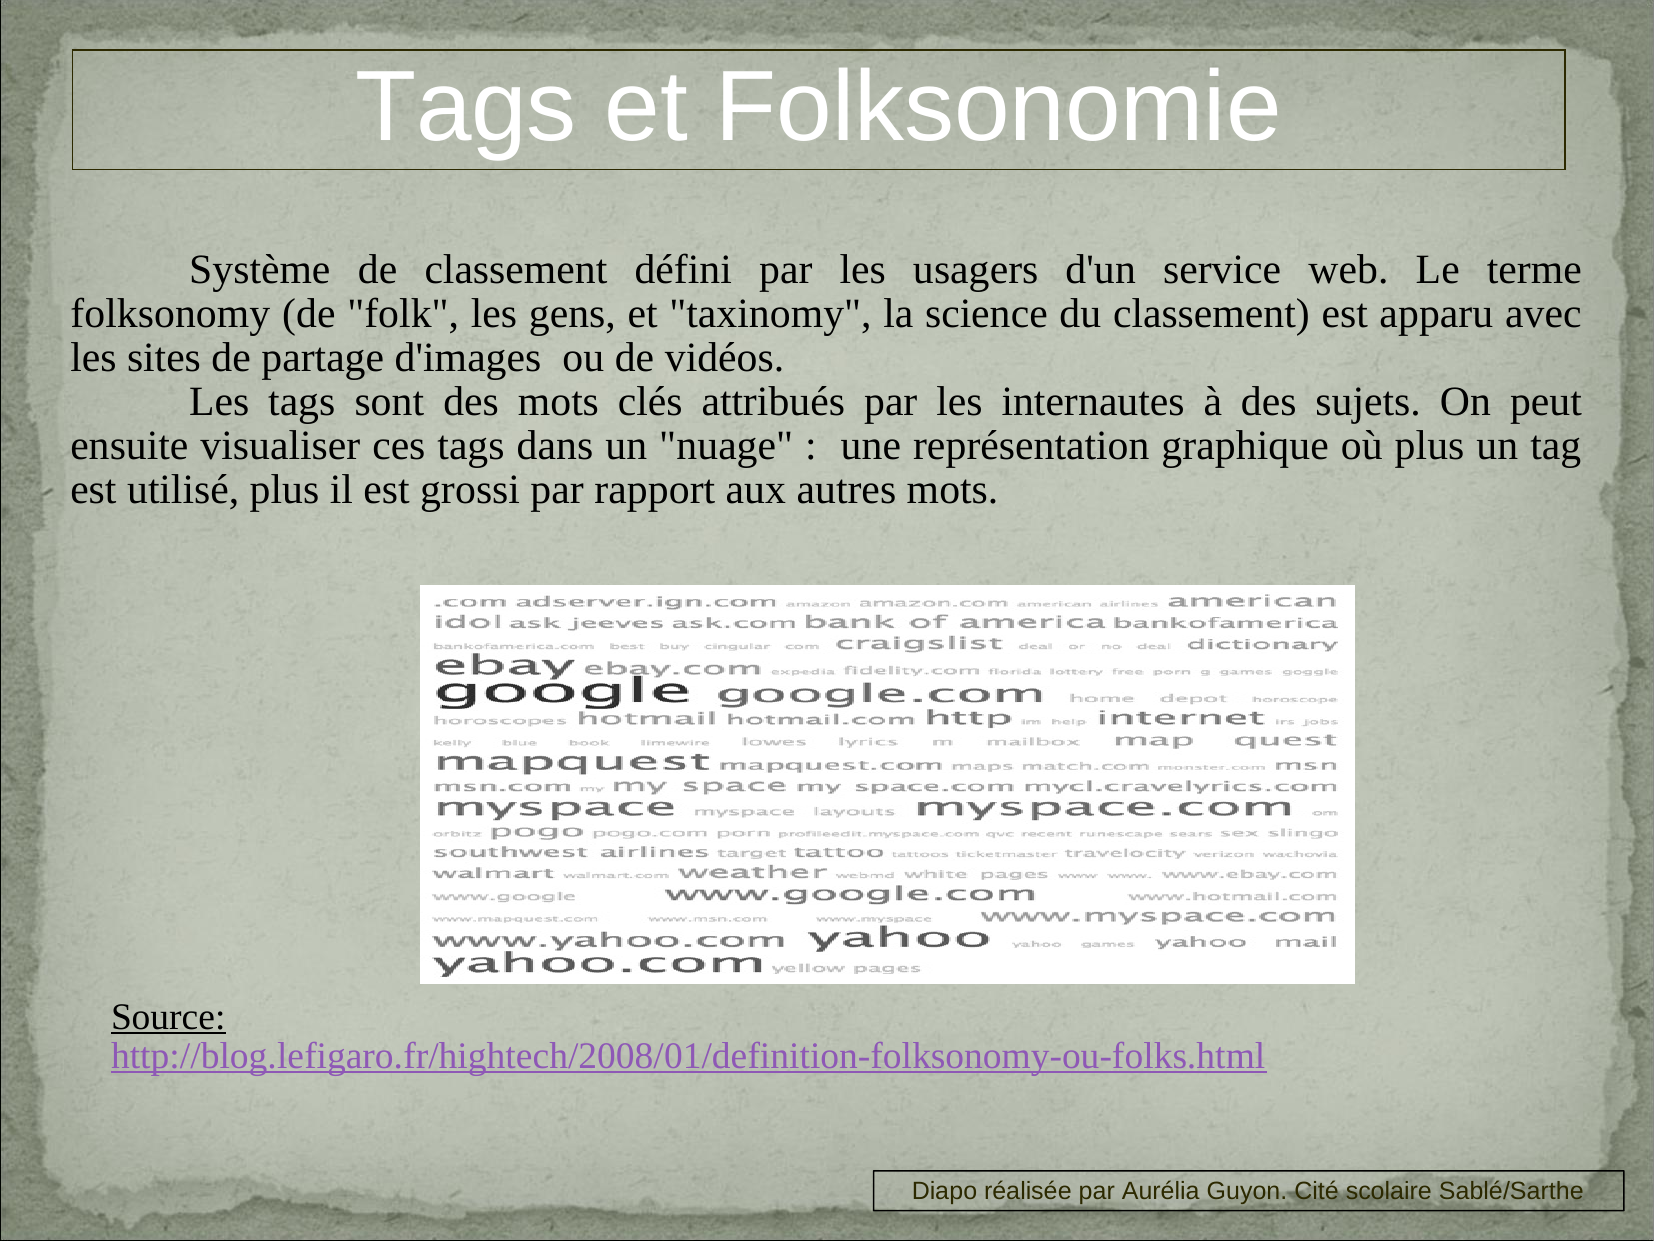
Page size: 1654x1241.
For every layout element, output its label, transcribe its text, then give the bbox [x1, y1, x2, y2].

text_box Système de classement défini par les usagers d'un service web. Le terme folksonomy (de "folk", les gens, et "taxinomy", la science du classement) est apparu avec les sites de partage d'images ou de vidéos. Les tags sont des mots clés attribués par les internautes à des sujets. On peut ensuite visualiser ces tags dans un "nuage" : une représentation graphique où plus un tag est utilisé, plus il est grossi par rapport aux autres mots. [55, 241, 1599, 586]
picture [0, 0, 1654, 1241]
text_box Tags et Folksonomie [72, 50, 1566, 170]
text_box Source: http://blog.lefigaro.fr/hightech/2008/01/definition-folksonomy-ou-folks.html [96, 990, 1598, 1134]
text_box Diapo réalisée par Aurélia Guyon. Cité scolaire Sablé/Sarthe [873, 1170, 1624, 1211]
